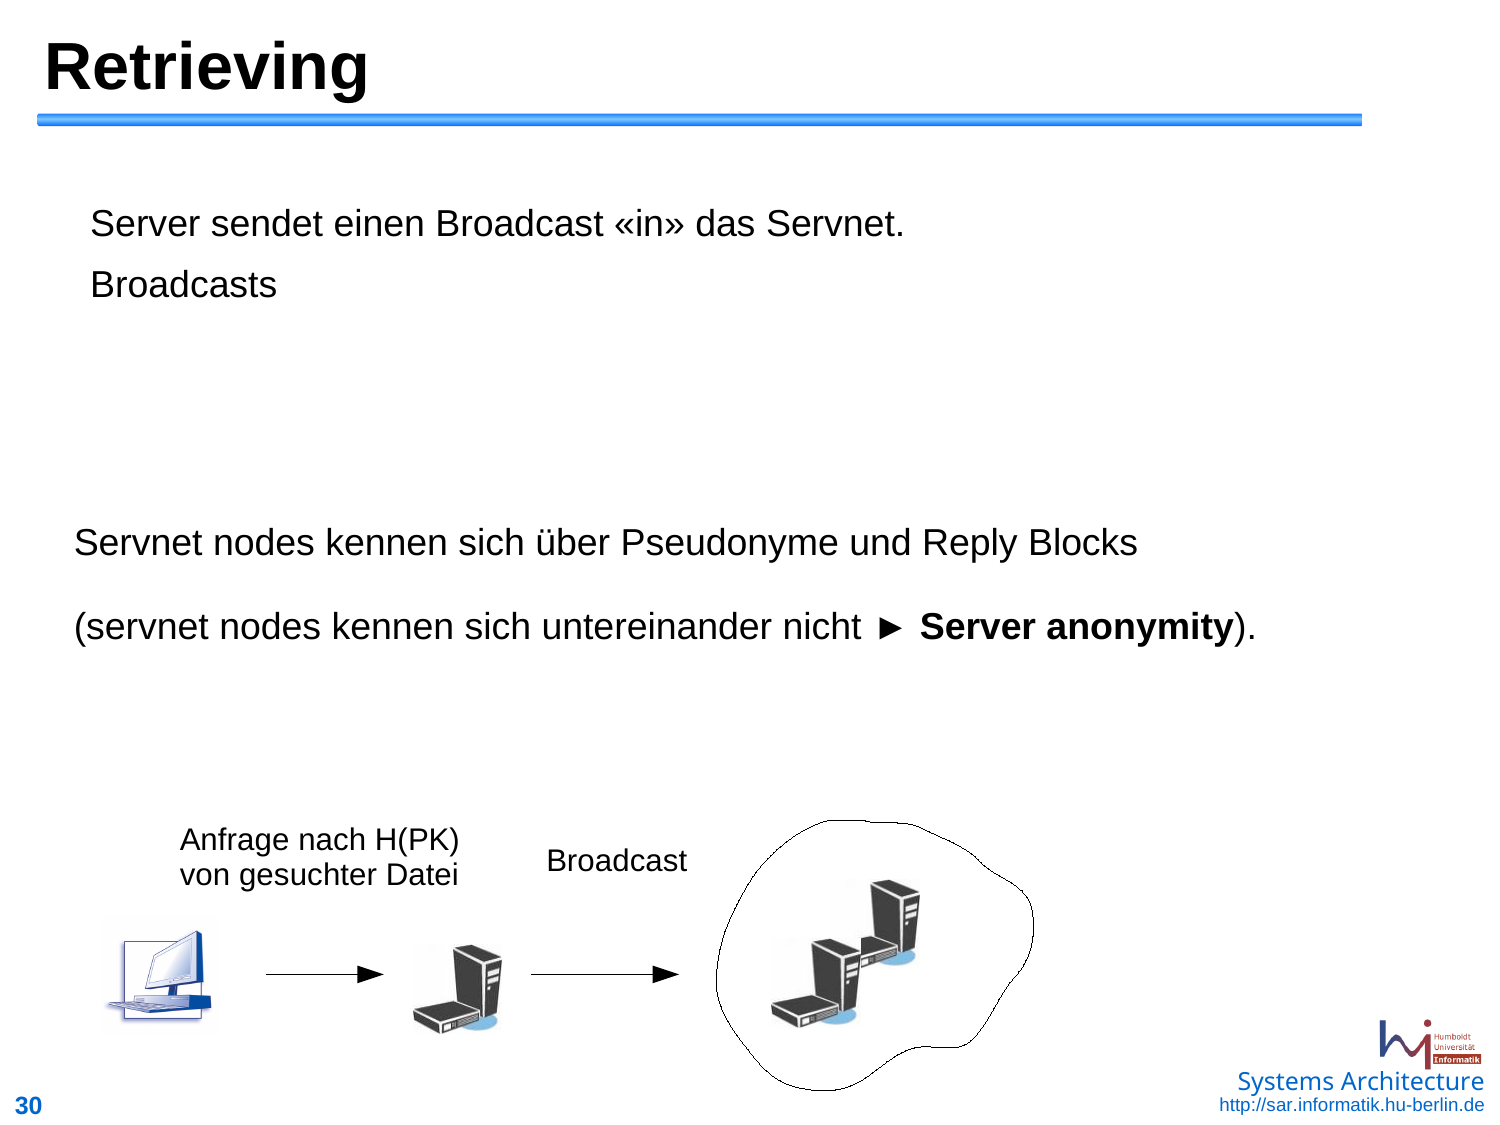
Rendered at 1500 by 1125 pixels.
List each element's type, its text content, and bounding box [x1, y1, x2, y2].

picture [413, 944, 502, 1034]
text_box Server sendet einen Broadcast «in» das Servnet. [64, 194, 930, 252]
picture [1376, 1016, 1483, 1071]
text_box Servnet nodes kennen sich über Pseudonyme und Reply Blocks (servnet nodes kennen sich untereinander nicht ► Server anonymity). [59, 513, 1271, 656]
text_box Broadcasts [64, 256, 313, 313]
picture [771, 879, 920, 1028]
title Retrieving [29, 20, 1500, 114]
text_box Anfrage nach H(PK) von gesuchter Datei [165, 814, 485, 900]
picture [100, 915, 219, 1034]
text_box Broadcast [531, 836, 703, 886]
